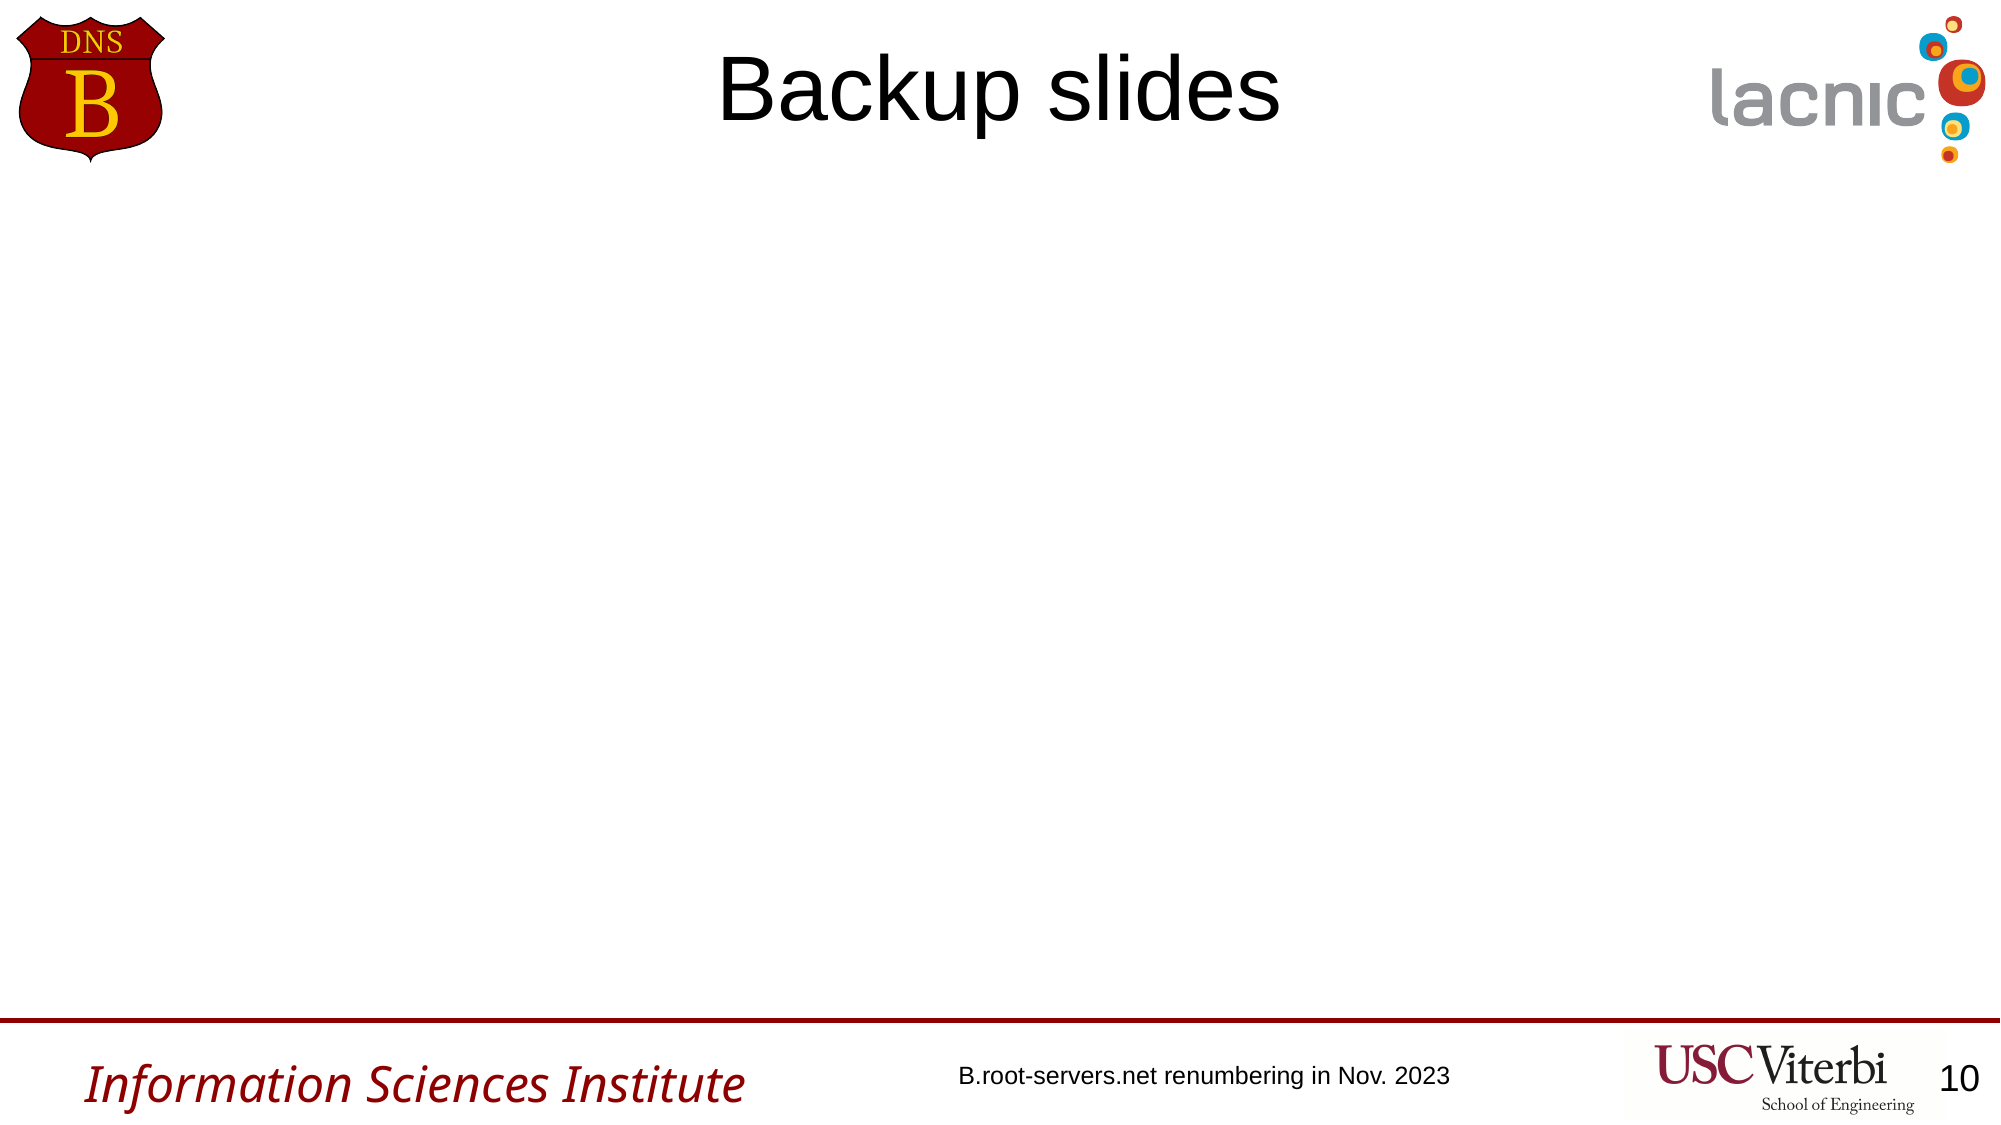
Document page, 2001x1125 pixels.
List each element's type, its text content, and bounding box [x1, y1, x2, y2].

picture [1710, 15, 1987, 165]
title Backup slides [99, 35, 1900, 141]
picture [15, 15, 166, 165]
picture [1623, 1030, 1947, 1121]
